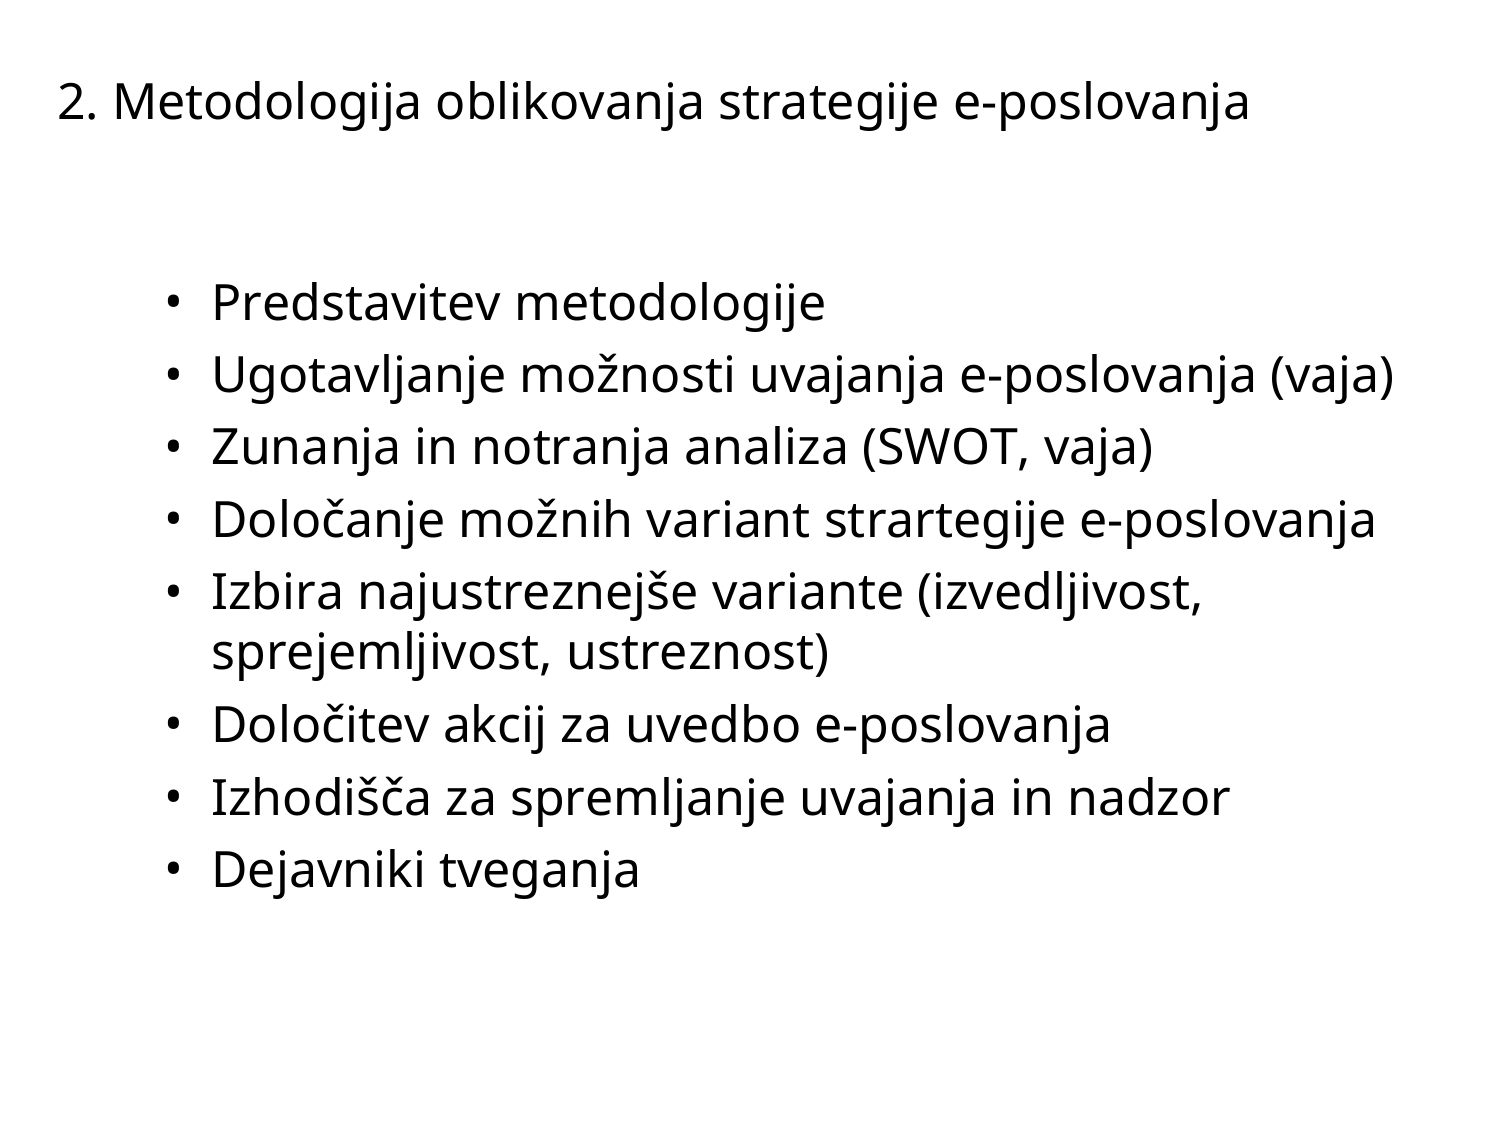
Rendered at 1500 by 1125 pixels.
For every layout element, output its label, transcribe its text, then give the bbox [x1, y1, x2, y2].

title 2. Metodologija oblikovanja strategije e-poslovanja [42, 37, 1466, 138]
list Predstavitev metodologije Ugotavljanje možnosti uvajanja e-poslovanja (vaja) Zunanja in notranja analiza (SWOT, vaja) Določanje možnih variant strartegije e-poslovanja Izbira najustreznejše variante (izvedljivost, sprejemljivost, ustreznost) Določitev akcij za uvedbo e-poslovanja Izhodišča za spremljanje uvajanja in nadzor Dejavniki tveganja [74, 262, 1417, 994]
